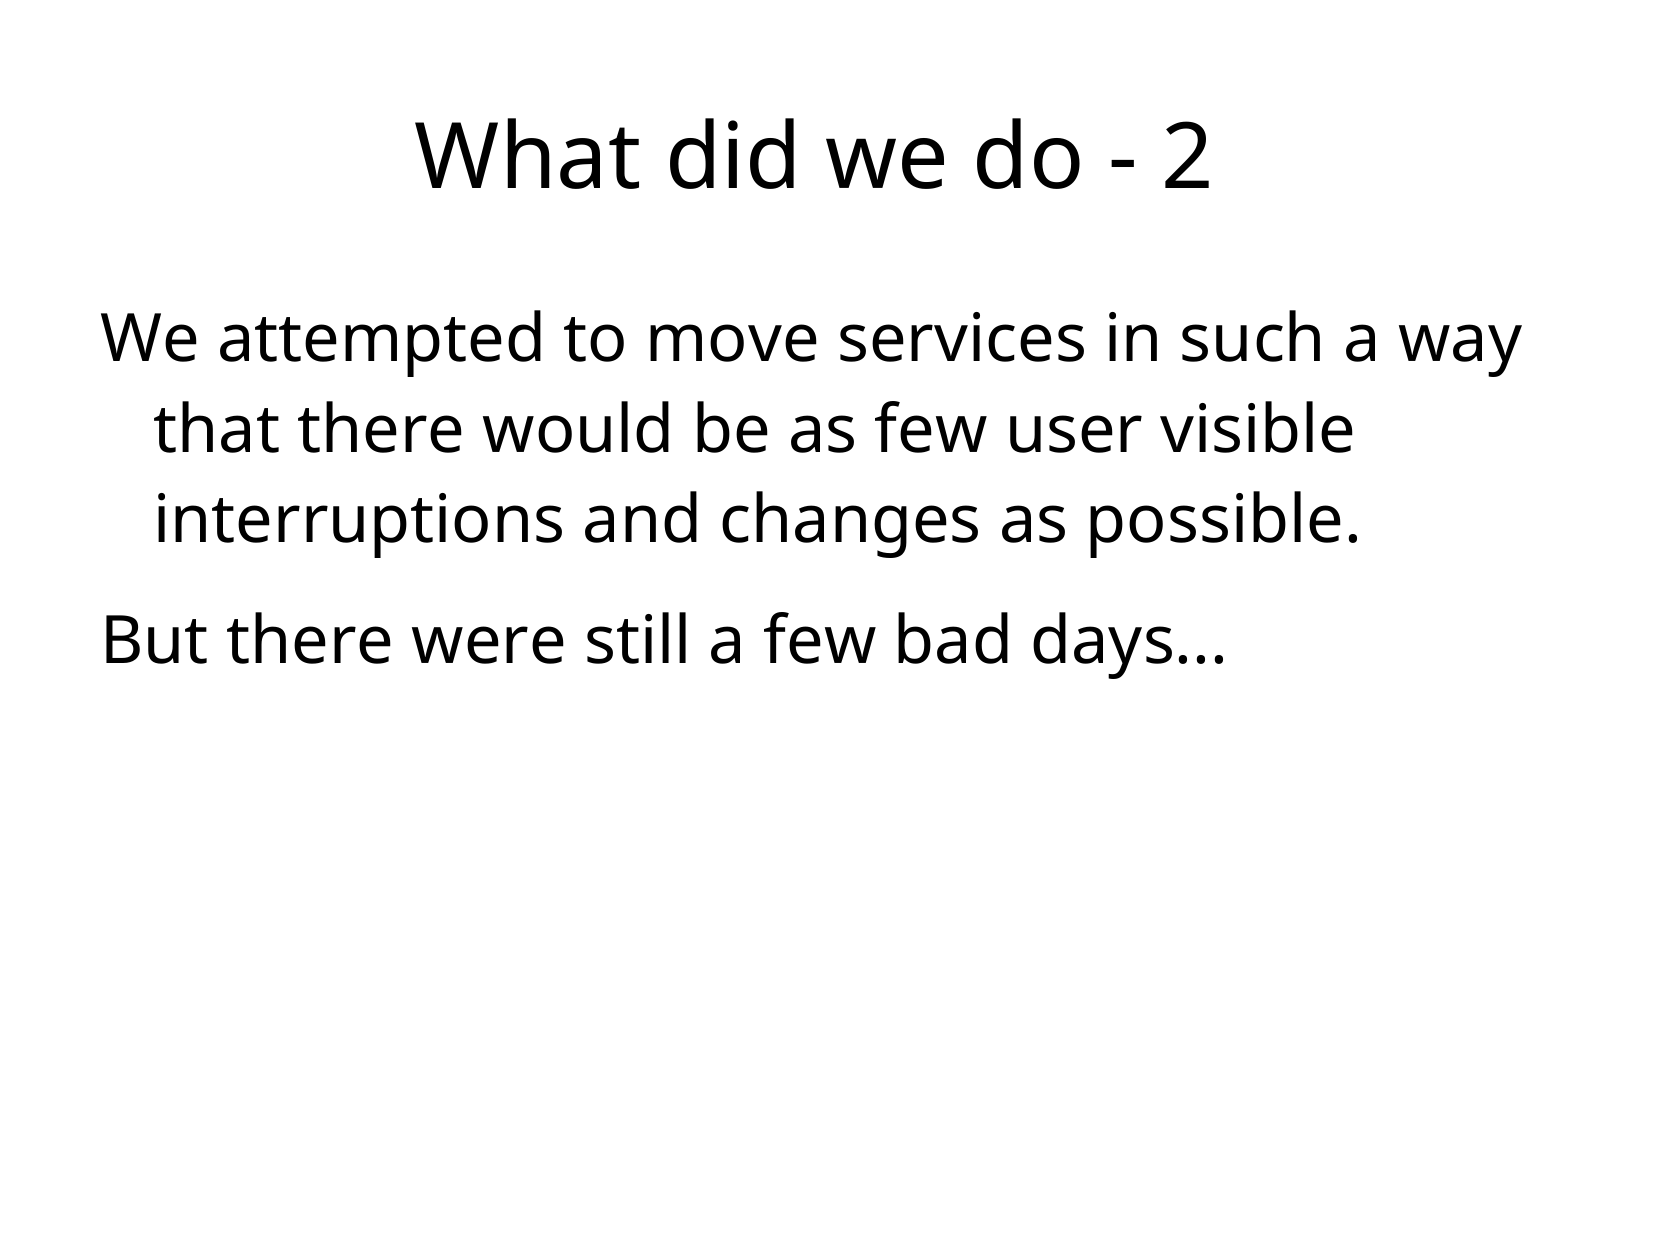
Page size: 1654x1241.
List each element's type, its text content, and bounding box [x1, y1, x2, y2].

title What did we do - 2 [82, 49, 1571, 257]
list We attempted to move services in such a way that there would be as few user visible interruptions and changes as possible. But there were still a few bad days... [82, 290, 1571, 1109]
